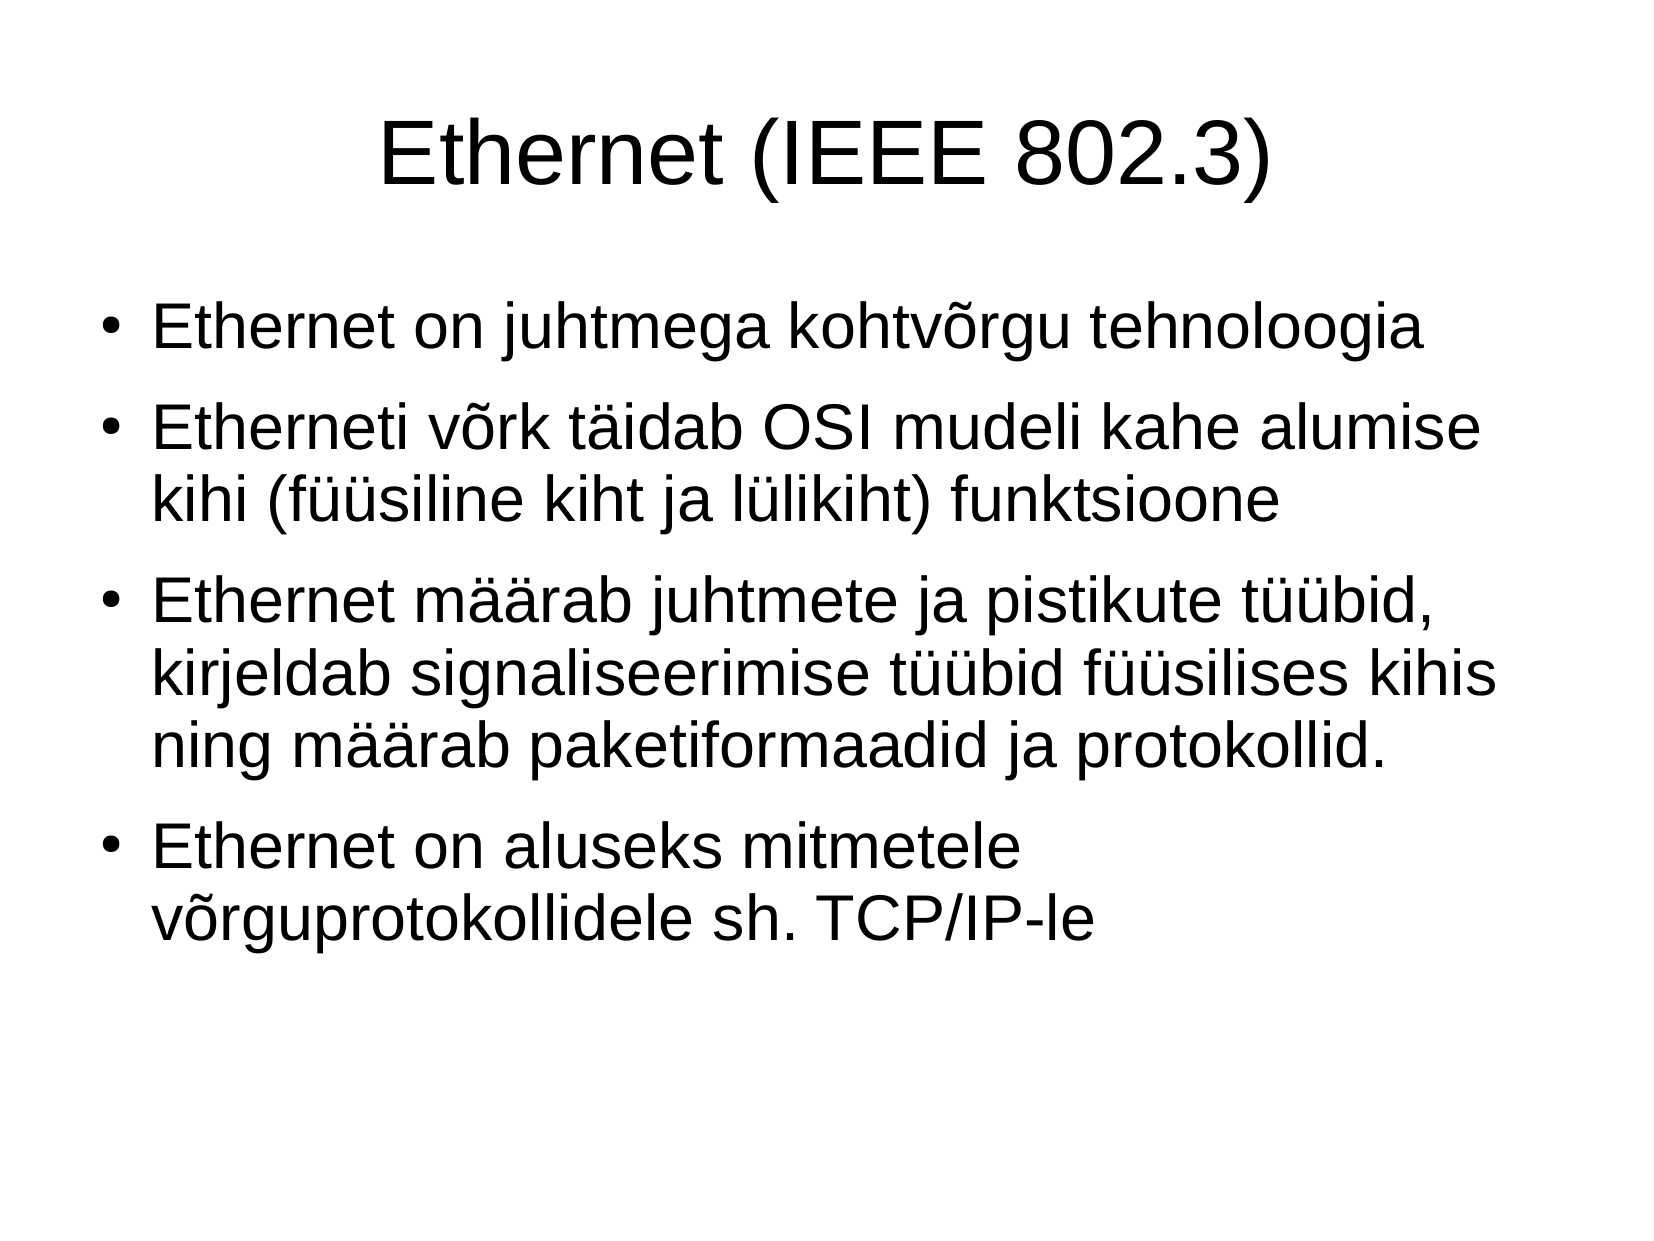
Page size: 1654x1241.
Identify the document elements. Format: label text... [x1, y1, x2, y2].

title Ethernet (IEEE 802.3) [82, 49, 1571, 257]
list Ethernet on juhtmega kohtvõrgu tehnoloogia Etherneti võrk täidab OSI mudeli kahe alumise kihi (füüsiline kiht ja lülikiht) funktsioone Ethernet määrab juhtmete ja pistikute tüübid, kirjeldab signaliseerimise tüübid füüsilises kihis ning määrab paketiformaadid ja protokollid. Ethernet on aluseks mitmetele võrguprotokollidele sh. TCP/IP-le [82, 290, 1538, 1010]
